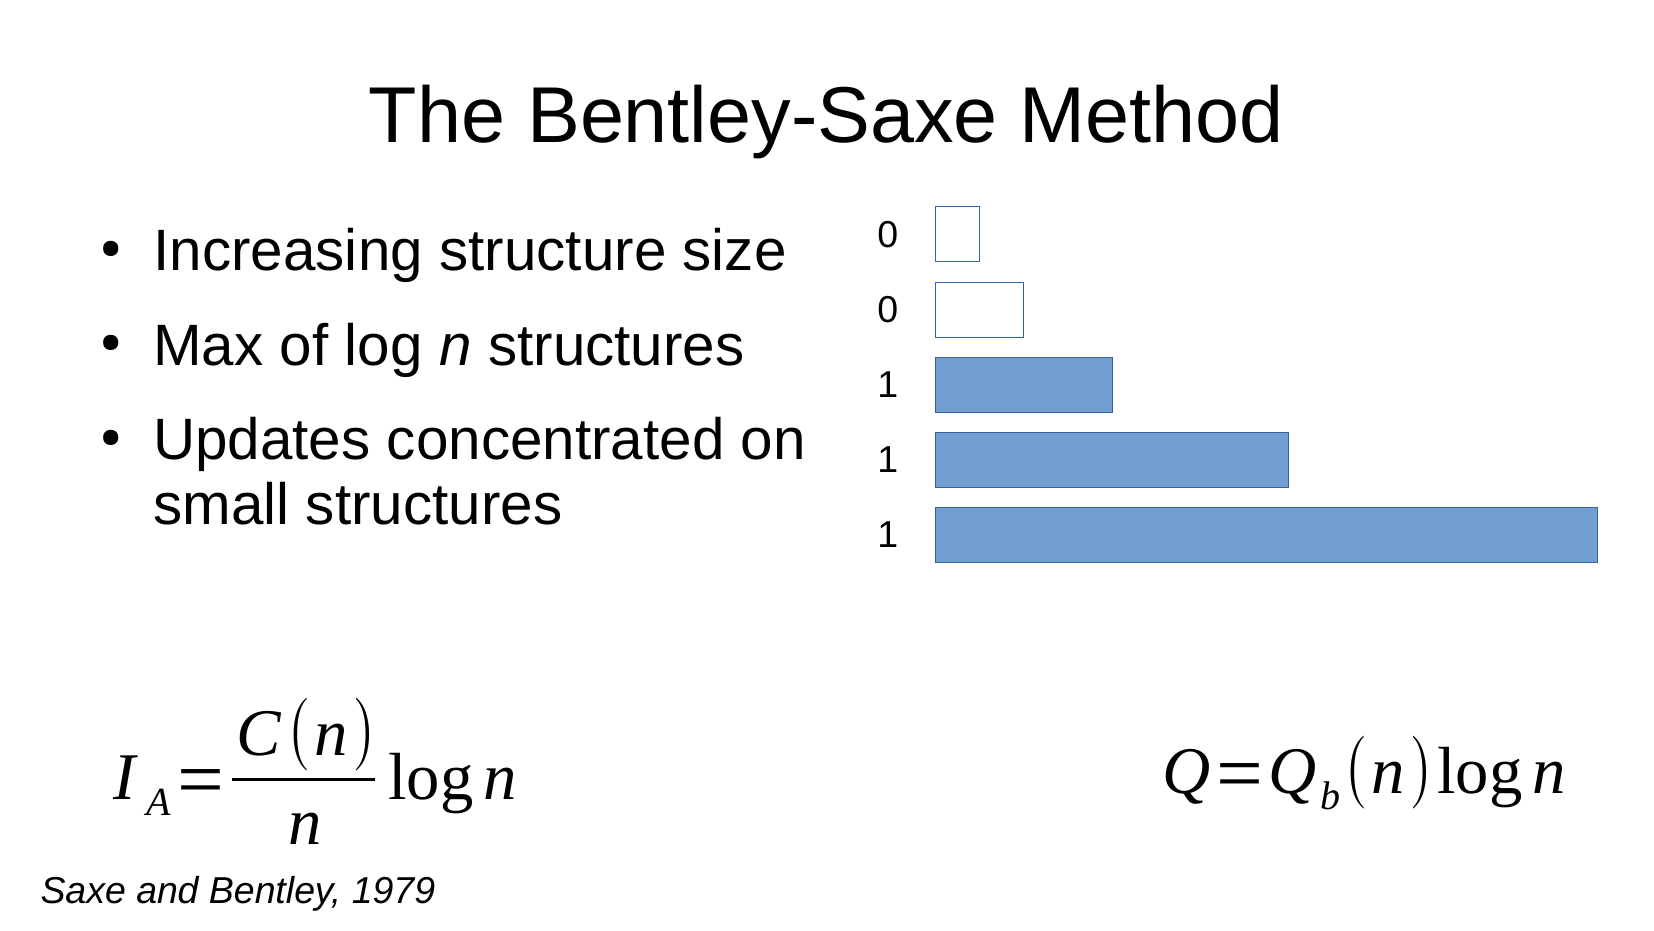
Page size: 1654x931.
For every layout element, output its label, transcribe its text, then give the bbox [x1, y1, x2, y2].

text_box [935, 432, 1289, 488]
chart [110, 694, 518, 859]
text_box [935, 282, 1024, 338]
text_box 1 [862, 505, 913, 563]
text_box 1 [862, 430, 913, 488]
text_box [935, 507, 1598, 563]
chart [1162, 732, 1568, 819]
text_box [935, 206, 980, 262]
title The Bentley-Saxe Method [82, 37, 1571, 193]
text_box [935, 357, 1113, 413]
text_box 0 [862, 280, 913, 338]
text_box Saxe and Bentley, 1979 [25, 862, 452, 920]
text_box 1 [862, 355, 913, 413]
list Increasing structure size Max of log n structures Updates concentrated on small structures [82, 217, 809, 758]
text_box 0 [862, 205, 913, 263]
